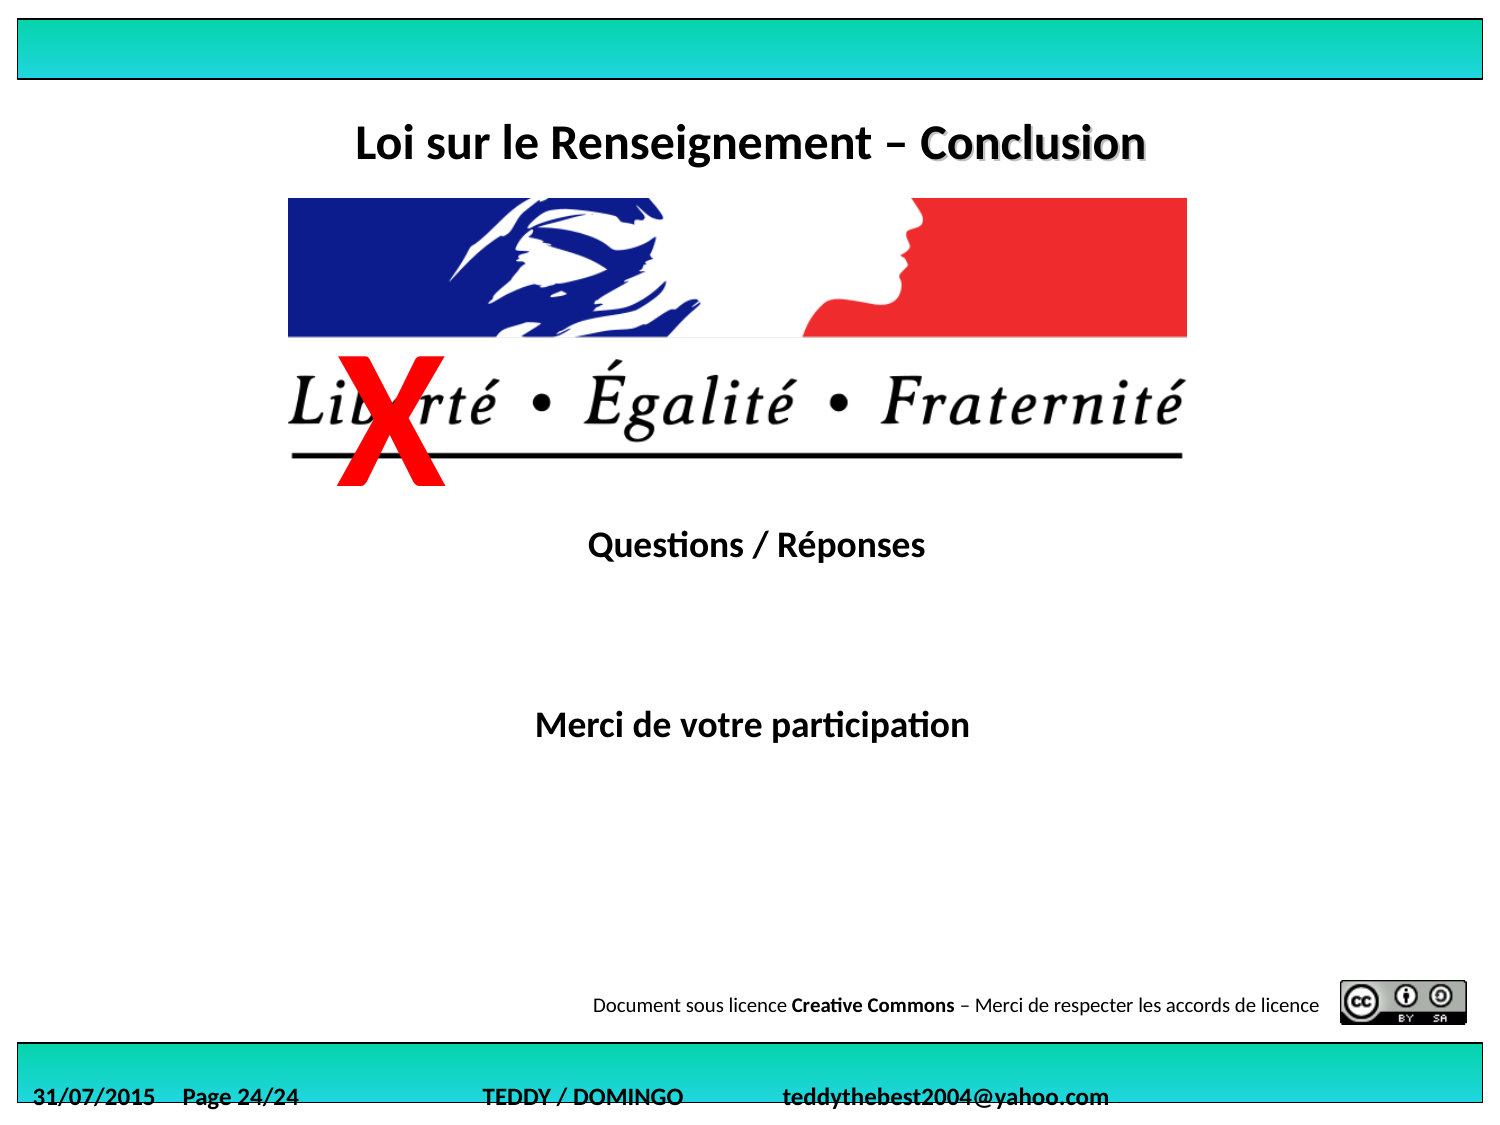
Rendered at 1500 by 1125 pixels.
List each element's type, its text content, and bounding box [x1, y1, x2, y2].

text_box X [321, 278, 369, 537]
text_box Loi sur le Renseignement – Conclusion [19, 101, 1483, 178]
picture [288, 198, 1187, 472]
picture [372, 435, 408, 472]
picture [1340, 980, 1467, 1025]
text_box Questions / Réponses Merci de votre participation [31, 512, 1483, 756]
picture [369, 412, 374, 427]
text_box 31/07/2015 Page 24/24 TEDDY / DOMINGO teddythebest2004@yahoo.com [17, 1042, 1483, 1103]
text_box [17, 42, 1483, 80]
text_box Document sous licence Creative Commons – Merci de respecter les accords de licence [578, 983, 1338, 1025]
